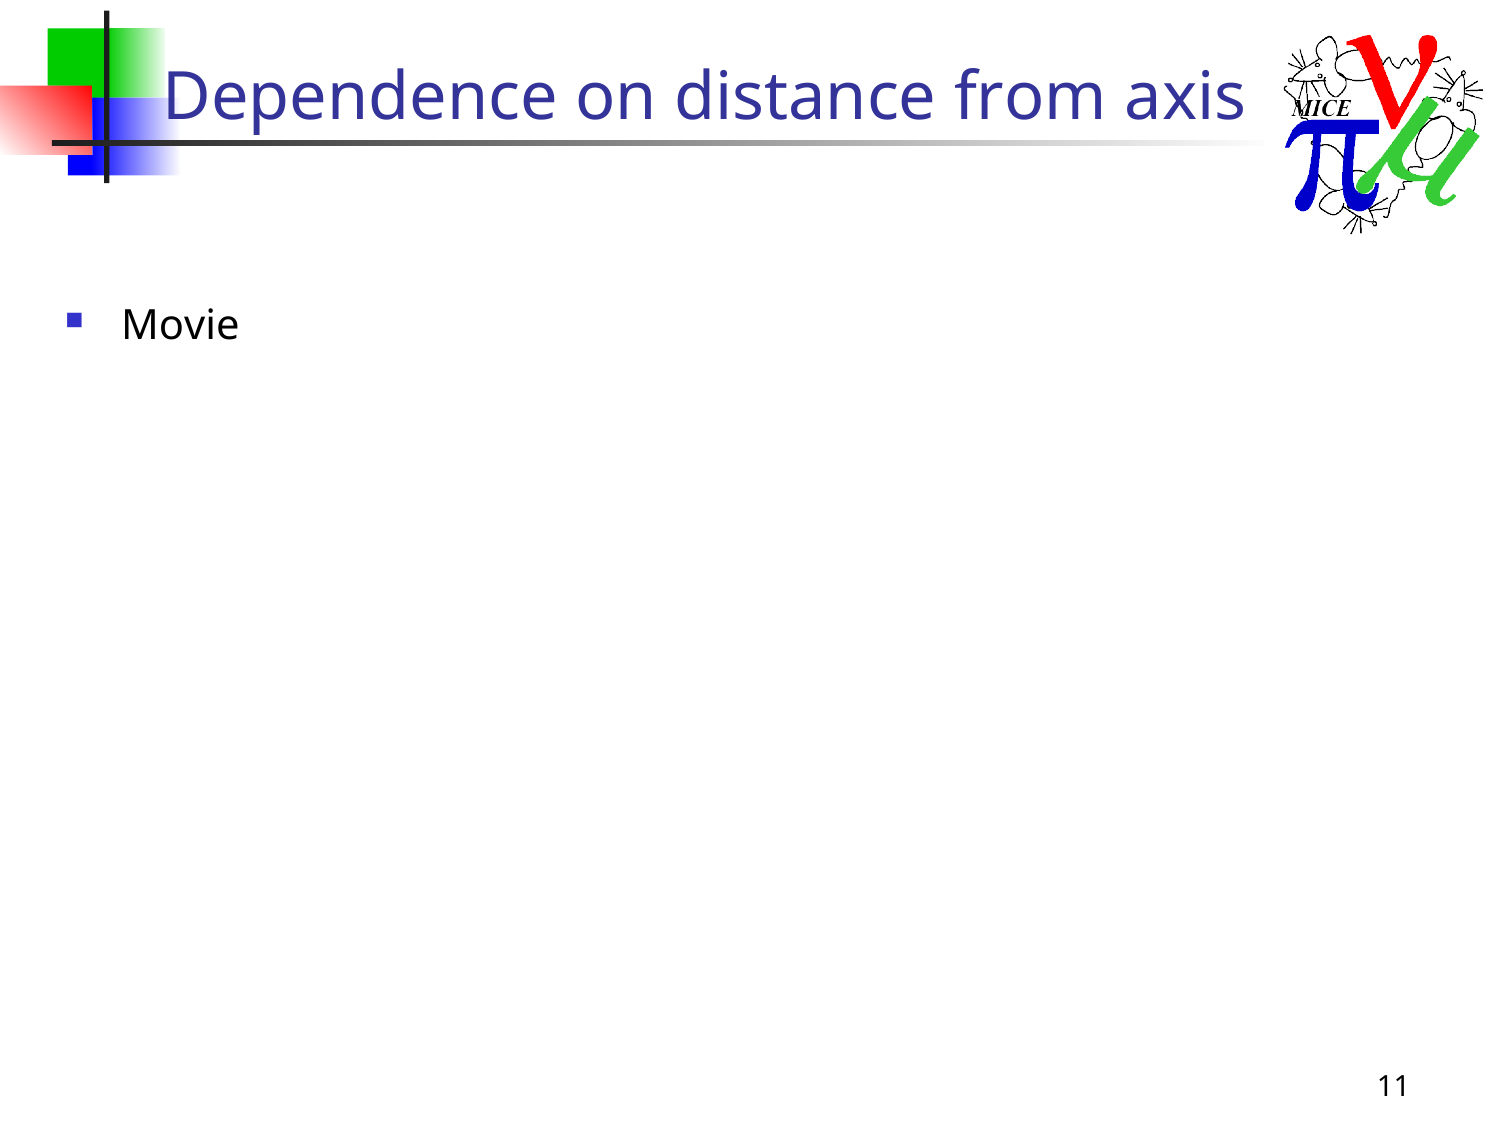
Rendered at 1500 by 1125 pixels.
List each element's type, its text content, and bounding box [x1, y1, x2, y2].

picture [1264, 5, 1500, 251]
list Movie [64, 295, 1477, 627]
title Dependence on distance from axis [162, 0, 1441, 188]
